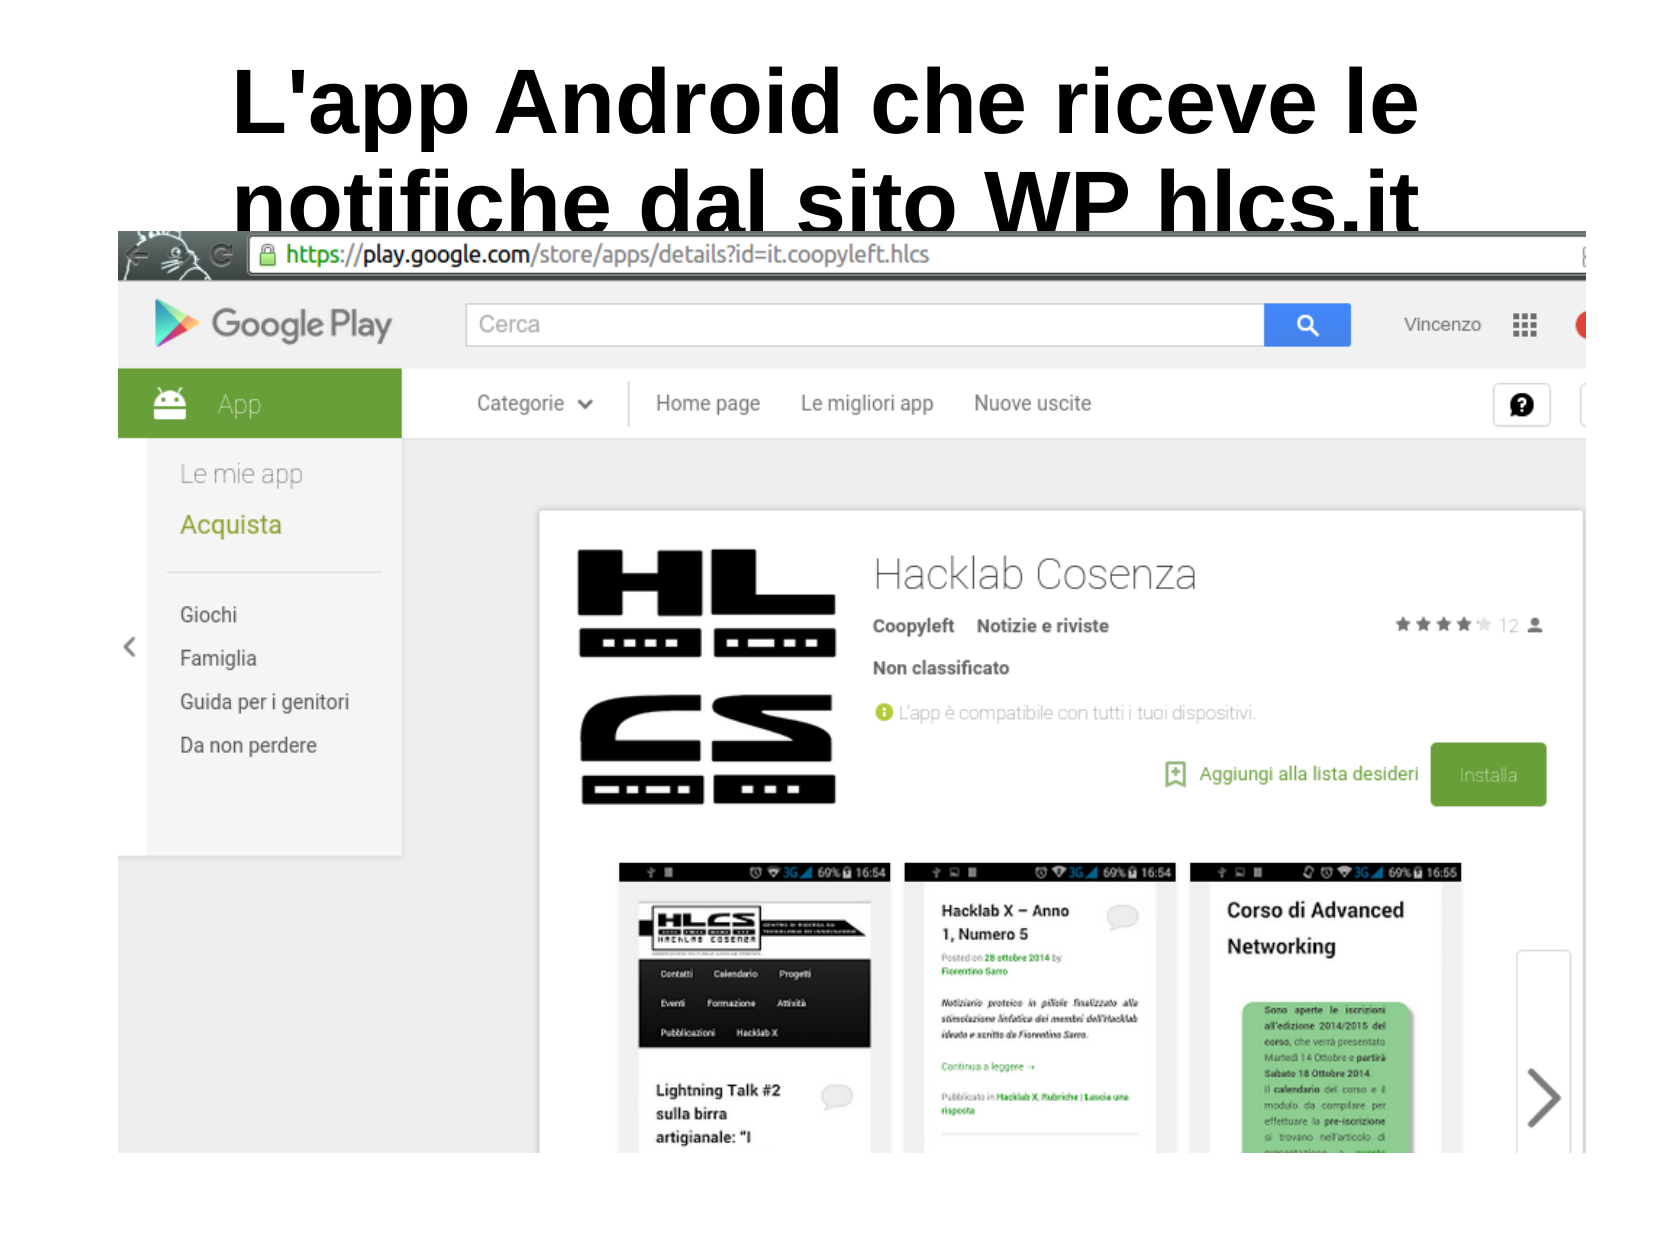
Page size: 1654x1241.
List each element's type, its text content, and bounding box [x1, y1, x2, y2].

picture [118, 231, 1586, 1153]
title L'app Android che riceve le notifiche dal sito WP hlcs.it [82, 49, 1571, 257]
